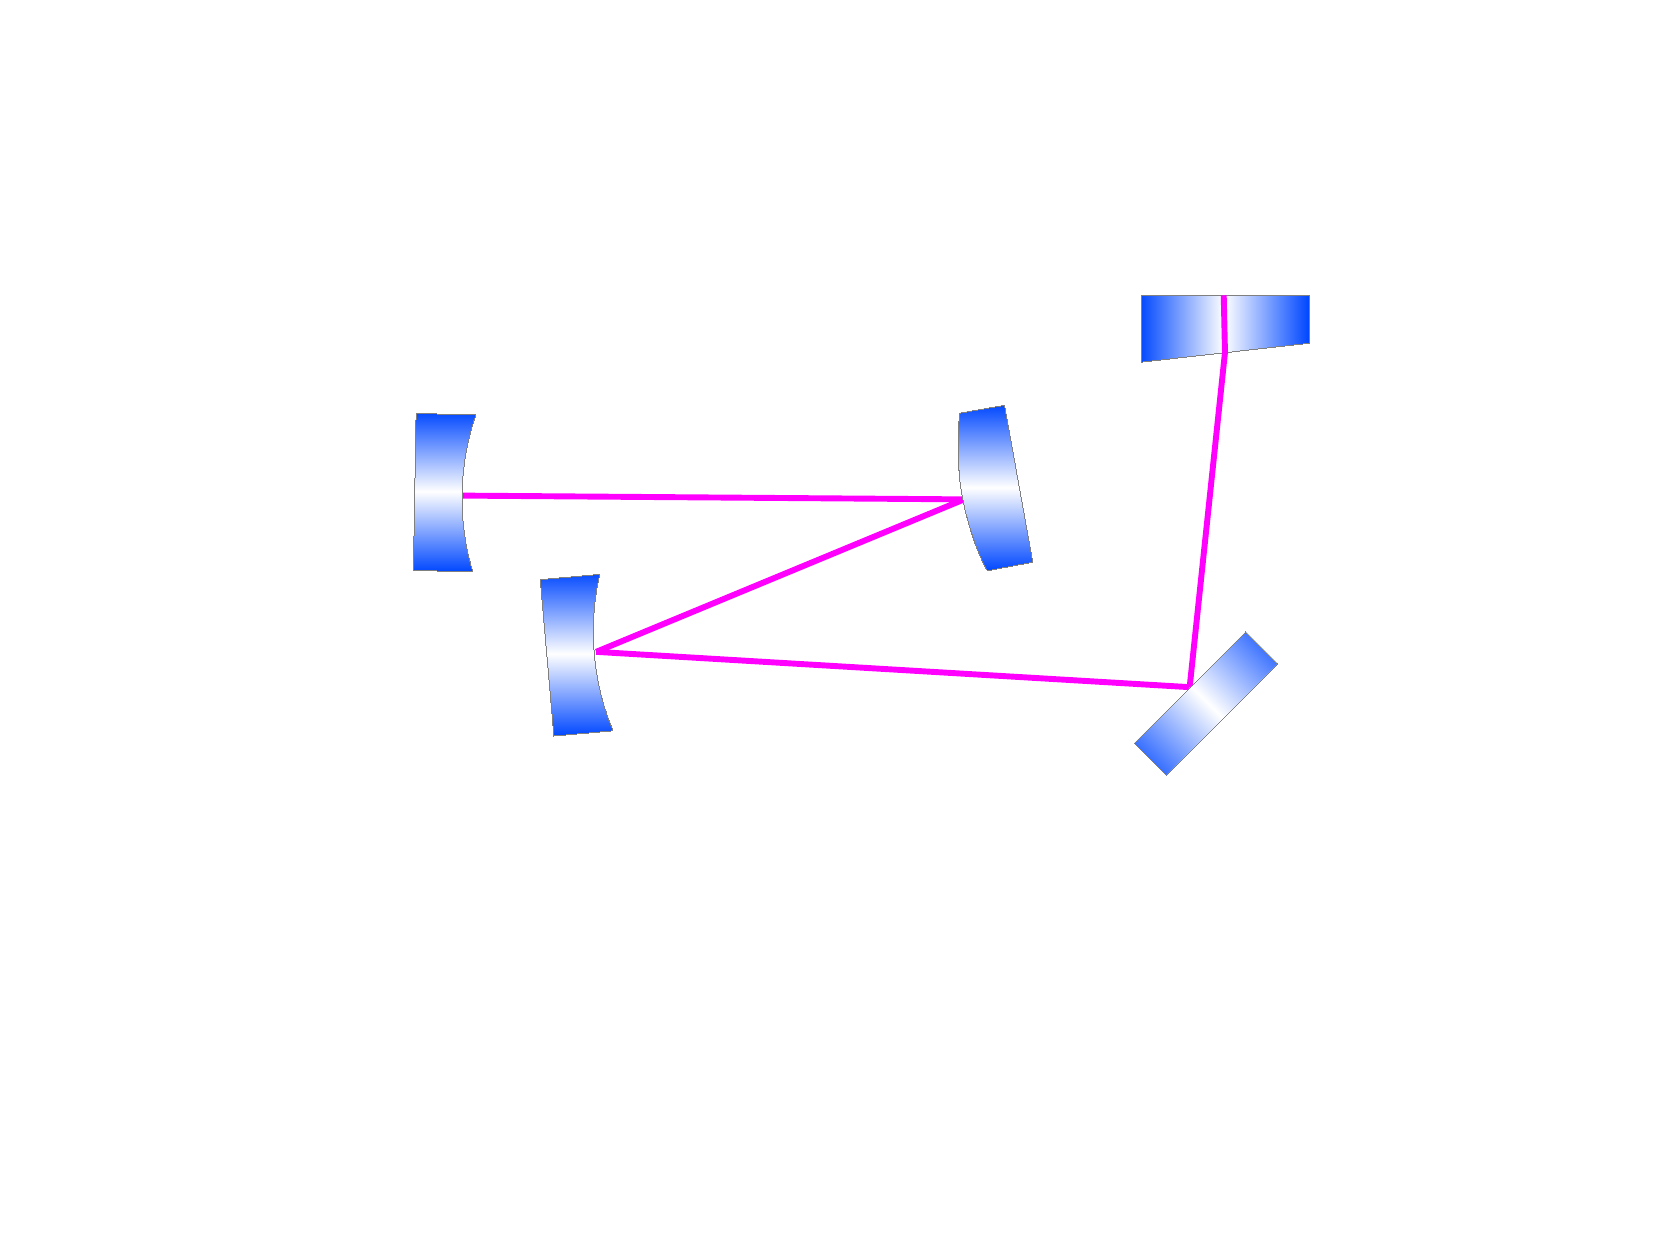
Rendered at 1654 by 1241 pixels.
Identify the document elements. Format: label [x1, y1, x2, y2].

text_box [958, 405, 1033, 571]
text_box [1141, 295, 1222, 363]
text_box [413, 413, 476, 572]
text_box [1134, 631, 1278, 776]
text_box [1227, 295, 1310, 353]
text_box [540, 574, 613, 737]
